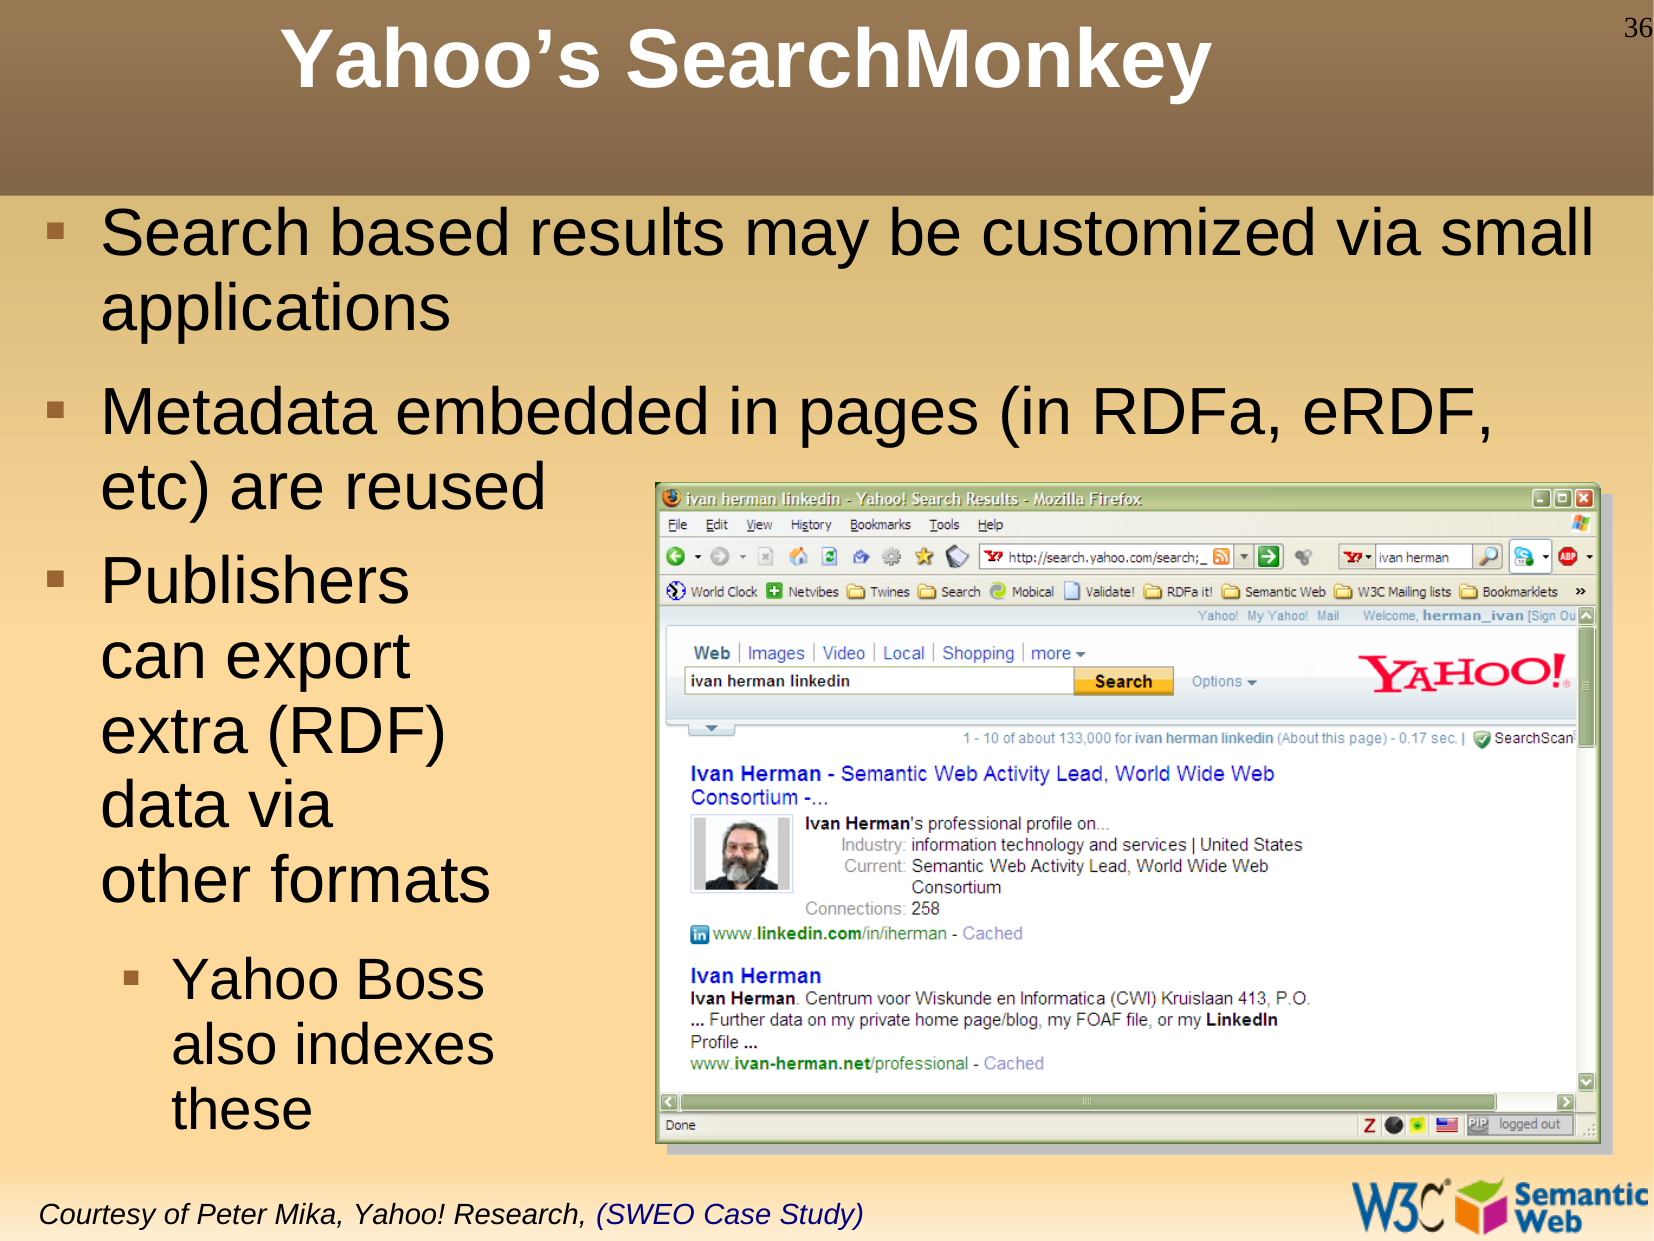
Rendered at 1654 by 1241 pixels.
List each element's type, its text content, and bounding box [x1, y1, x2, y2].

list Publishers can export extra (RDF) data via other formats Yahoo Boss also indexes these [29, 543, 502, 1142]
picture [0, 0, 1654, 1241]
title Yahoo’s SearchMonkey [0, 0, 1493, 119]
list Search based results may be customized via small applications Metadata embedded in pages (in RDFa, eRDF, etc) are reused [29, 194, 1624, 524]
text_box Courtesy of Peter Mika, Yahoo! Research, (SWEO Case Study) [23, 1192, 1556, 1241]
